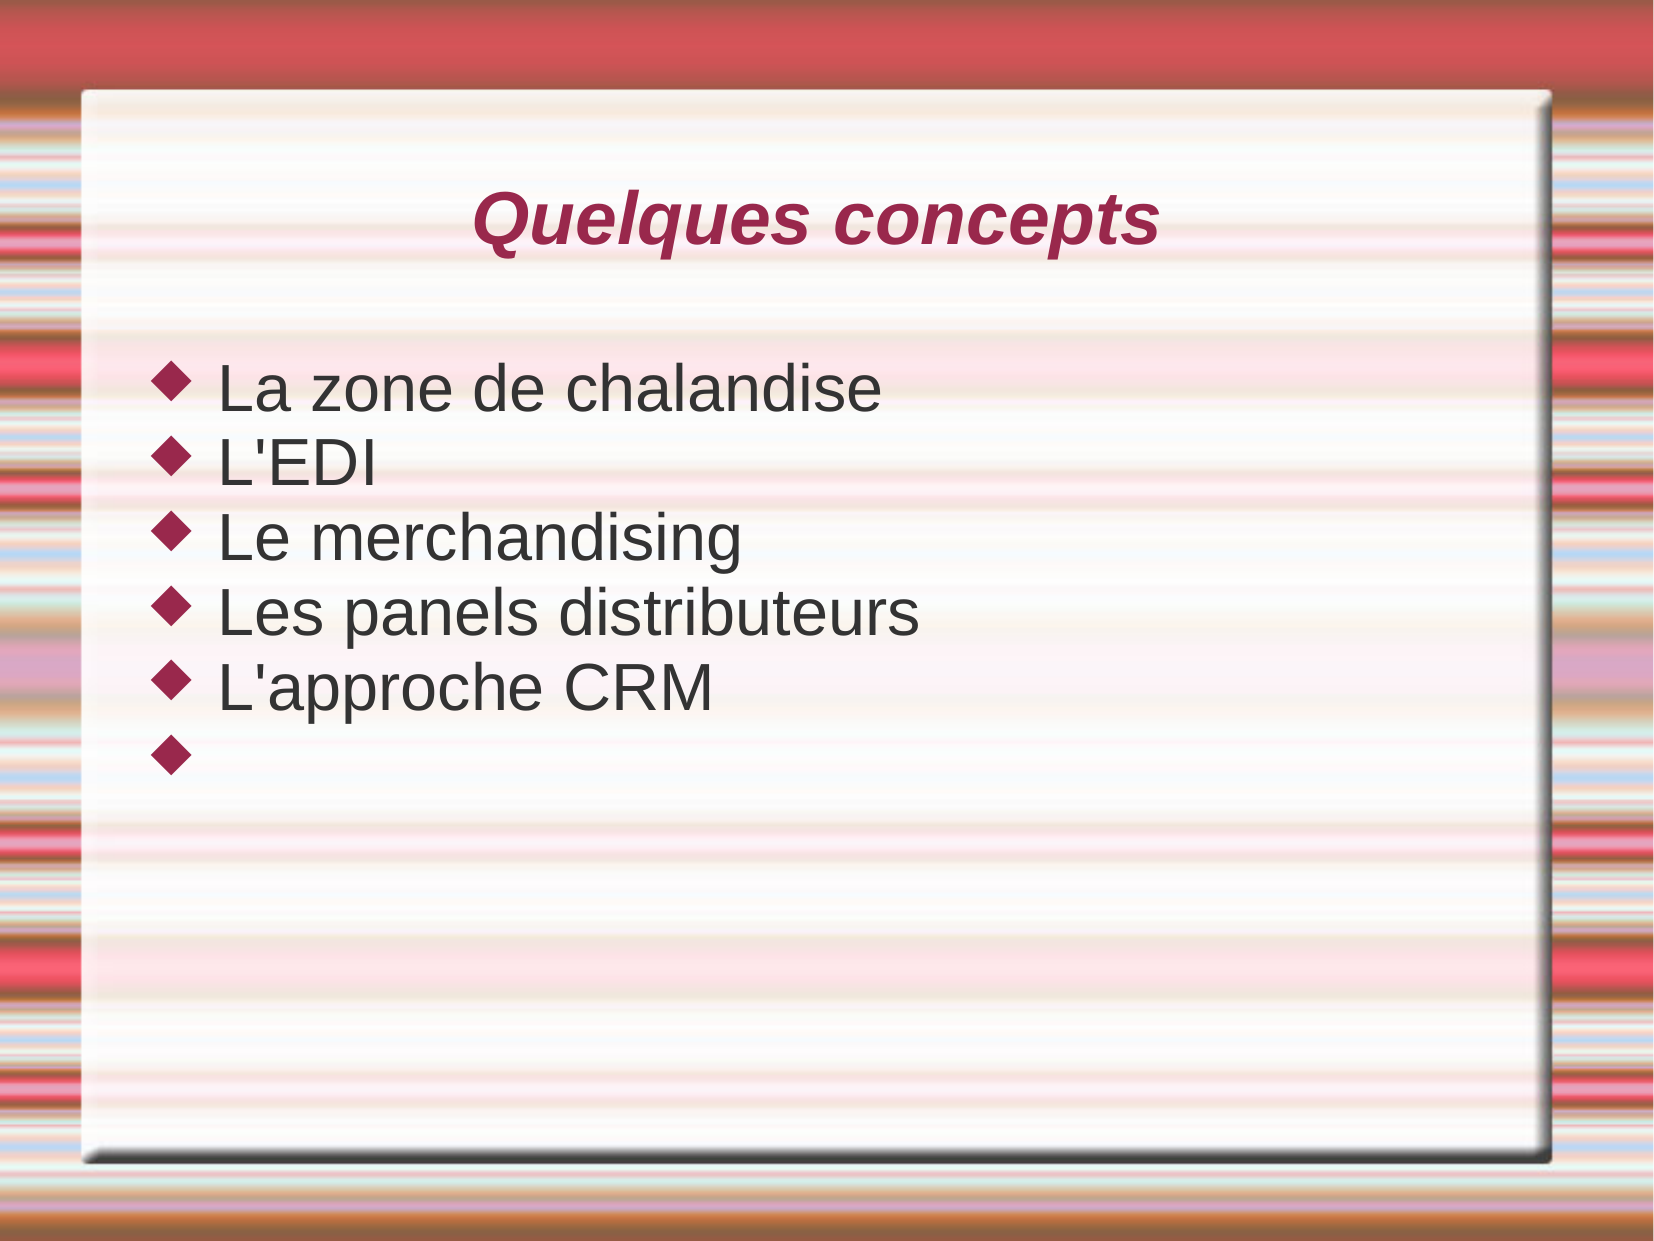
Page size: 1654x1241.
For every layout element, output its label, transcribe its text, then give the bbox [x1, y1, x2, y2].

title Quelques concepts [121, 114, 1534, 322]
picture [0, 0, 1654, 1241]
list La zone de chalandise L'EDI Le merchandising Les panels distributeurs L'approche CRM [134, 350, 1516, 1170]
